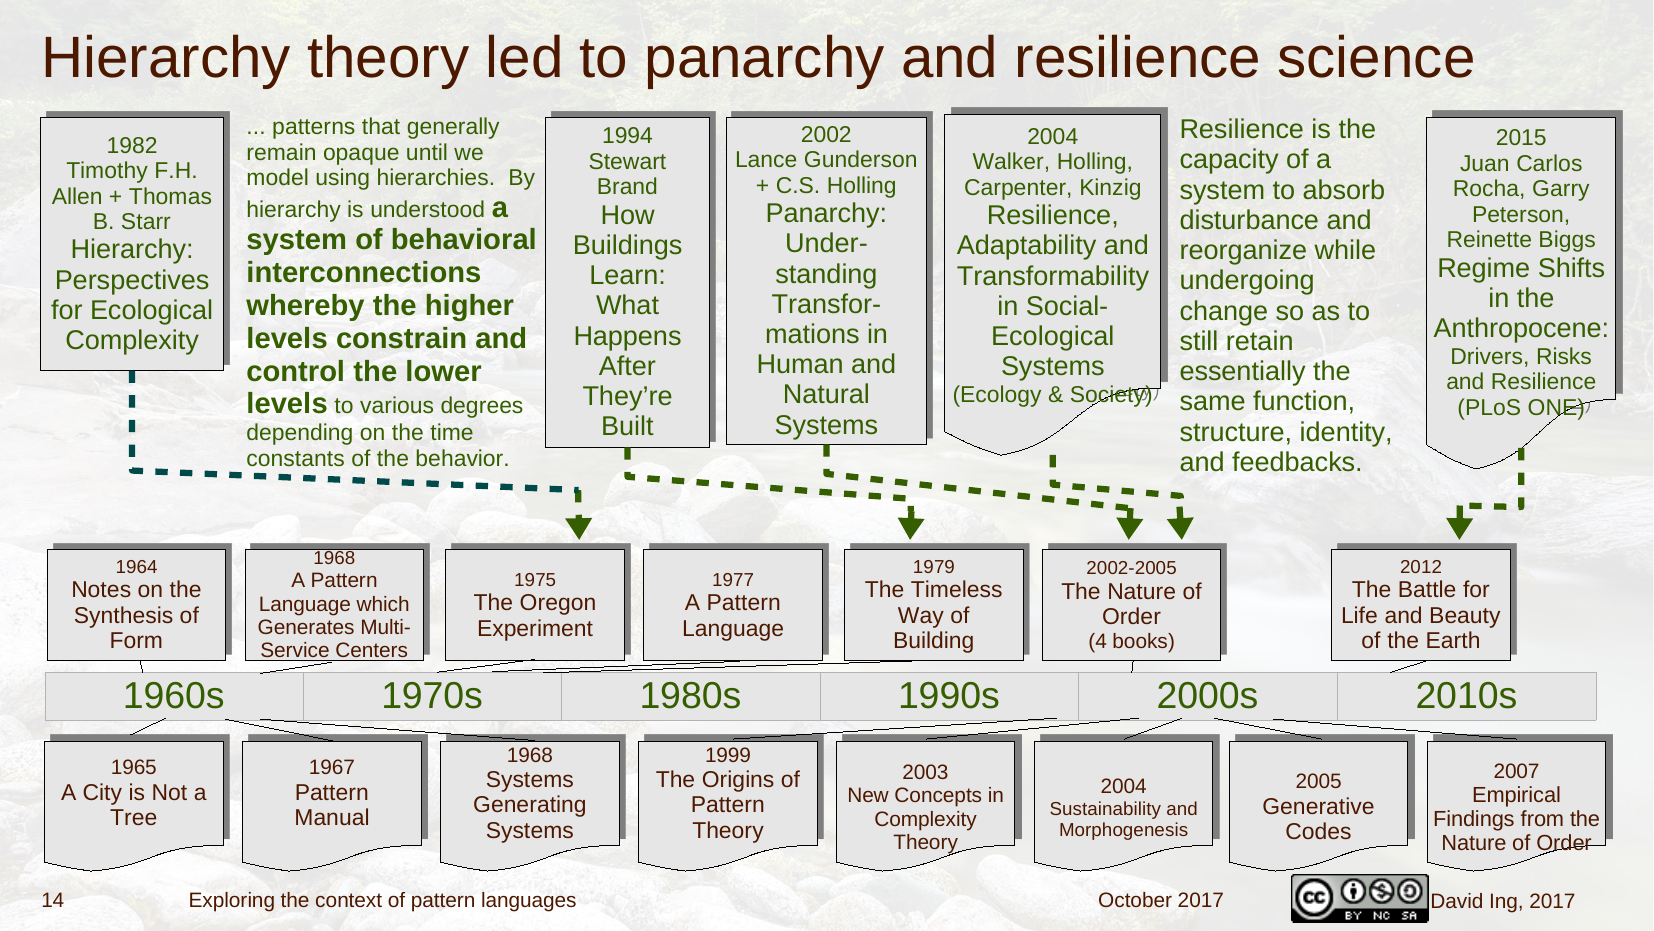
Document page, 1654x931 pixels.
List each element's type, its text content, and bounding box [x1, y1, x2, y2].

text_box 2002 Lance Gunderson + C.S. Holling Panarchy: Under-standing Transfor-mations in Human and Natural Systems [726, 117, 927, 445]
text_box 1994 Stewart Brand How Buildings Learn: What Happens After They’re Built [545, 117, 710, 448]
table_header 2000s [1079, 673, 1337, 720]
text_box 2015 Juan Carlos Rocha, Garry Peterson, Reinette Biggs Regime Shifts in the Anthropocene: Drivers, Risks and Resilience (PLoS ONE) [1426, 117, 1616, 469]
text_box 2004 Sustainability and Morphogenesis [1034, 741, 1213, 872]
title Hierarchy theory led to panarchy and resilience science [41, 30, 1613, 181]
table_header 1960s [46, 673, 303, 720]
table_header 1970s [304, 673, 561, 720]
table_header 2010s [1338, 673, 1596, 720]
text_box 2012 The Battle for Life and Beauty of the Earth [1331, 549, 1511, 661]
text_box 2005 Generative Codes [1229, 741, 1408, 872]
text_box 1979 The Timeless Way of Building [844, 549, 1024, 661]
table_header 1980s [562, 673, 820, 720]
picture [0, 0, 1654, 931]
text_box 2004 Walker, Holling, Carpenter, Kinzig Resilience, Adaptability and Transformability in Social-Ecological Systems (Ecology & Society) [944, 114, 1161, 456]
text_box 1968 A Pattern Language which Generates Multi-Service Centers [245, 549, 424, 661]
text_box 1965 A City is Not a Tree [44, 741, 224, 872]
text_box 1982 Timothy F.H. Allen + Thomas B. Starr Hierarchy: Perspectives for Ecological Complexity [40, 117, 224, 371]
text_box 1975 The Oregon Experiment [445, 549, 625, 661]
text_box 2003 New Concepts in Complexity Theory [836, 741, 1015, 872]
text_box 2002-2005 The Nature of Order (4 books) [1042, 549, 1221, 661]
text_box 1968 Systems Generating Systems [440, 741, 620, 872]
text_box 2007 Empirical Findings from the Nature of Order [1427, 741, 1606, 872]
text_box 1967 Pattern Manual [242, 741, 422, 872]
text_box Resilience is the capacity of a system to absorb disturbance and reorganize while undergoing change so as to still retain essentially the same function, structure, identity, and feedbacks. [1164, 106, 1423, 479]
text_box 1964 Notes on the Synthesis of Form [47, 549, 226, 661]
text_box 1977 A Pattern Language [643, 549, 823, 661]
text_box 1999 The Origins of Pattern Theory [638, 741, 818, 872]
table_header 1990s [821, 673, 1078, 720]
text_box ... patterns that generally remain opaque until we model using hierarchies. By hierarchy is understood a system of behavioral interconnections whereby the higher levels constrain and control the lower levels to various degrees depending on the time constants of the behavior. [231, 106, 565, 476]
